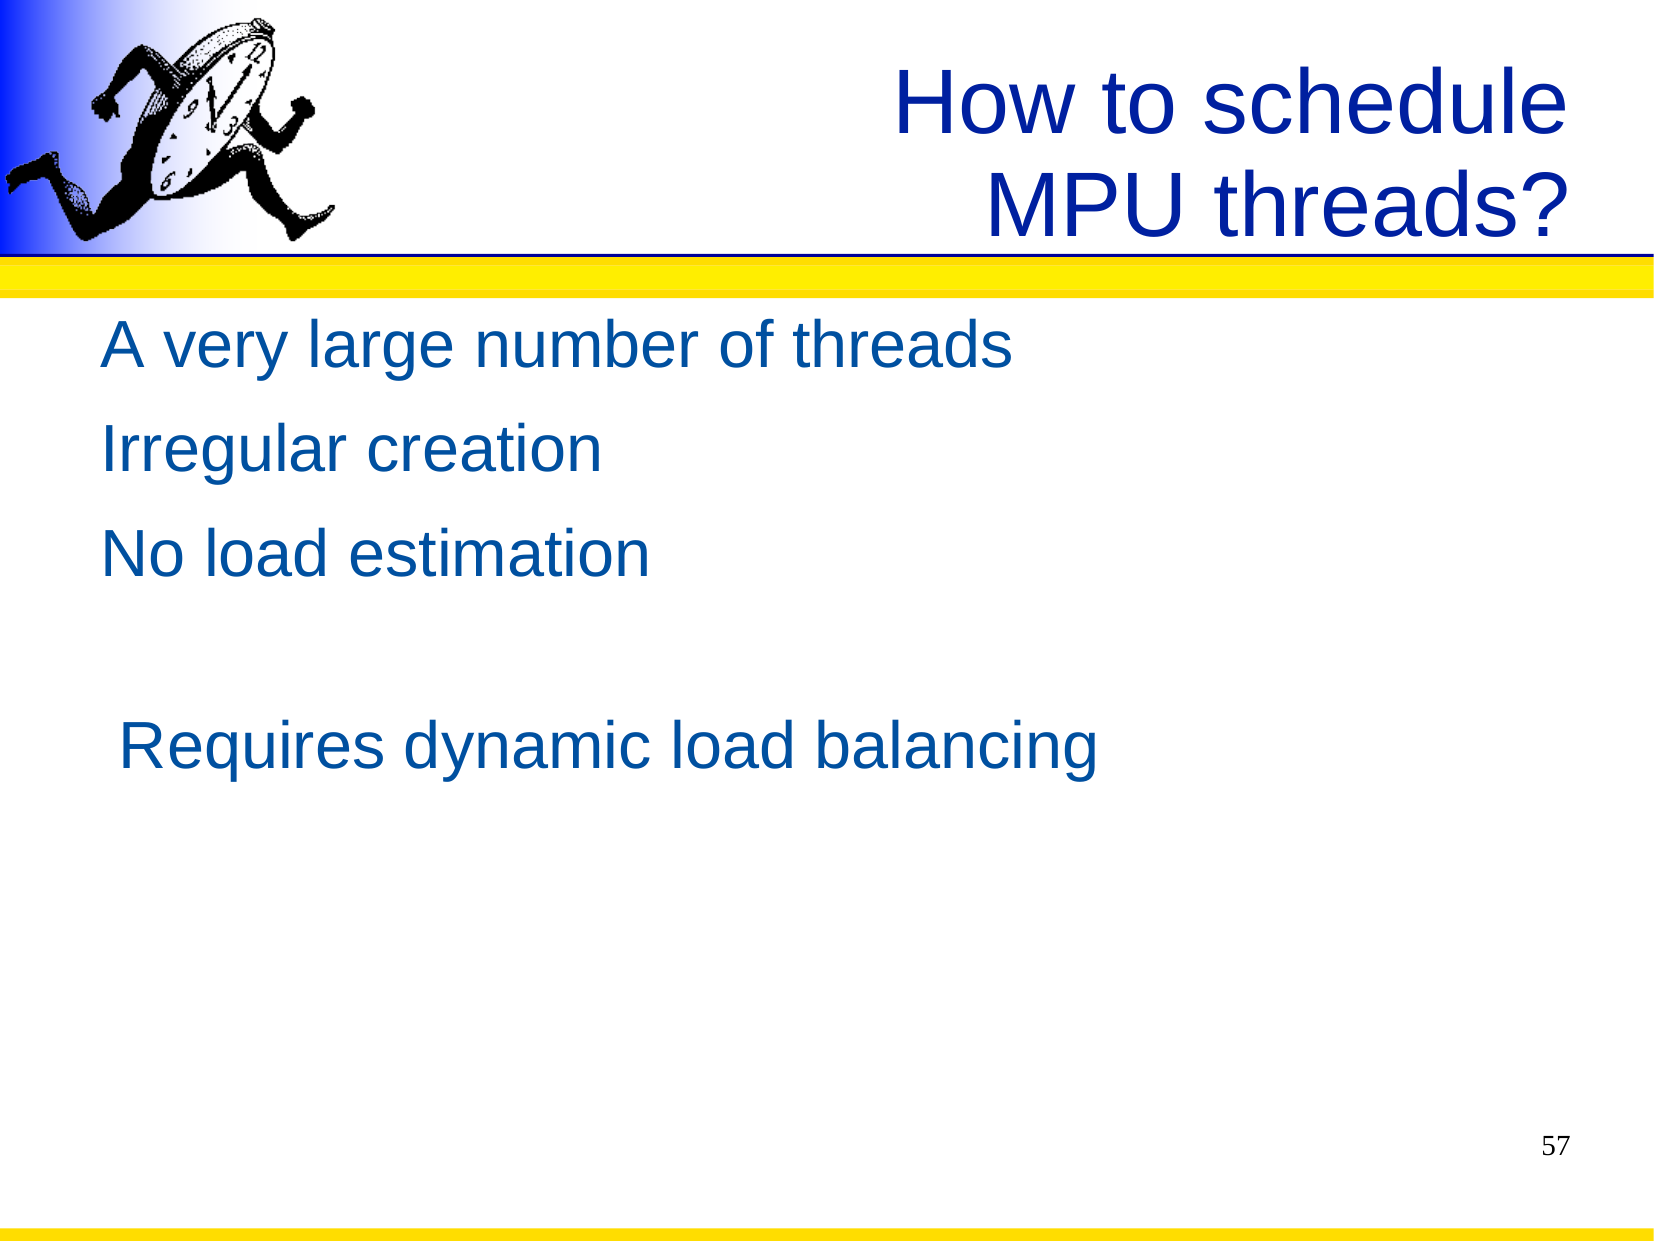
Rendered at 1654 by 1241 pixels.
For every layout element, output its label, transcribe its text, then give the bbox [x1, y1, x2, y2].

list A very large number of threads Irregular creation No load estimation Requires dynamic load balancing [82, 307, 1571, 1111]
picture [4, 9, 343, 253]
title How to schedule MPU threads? [372, 50, 1571, 256]
